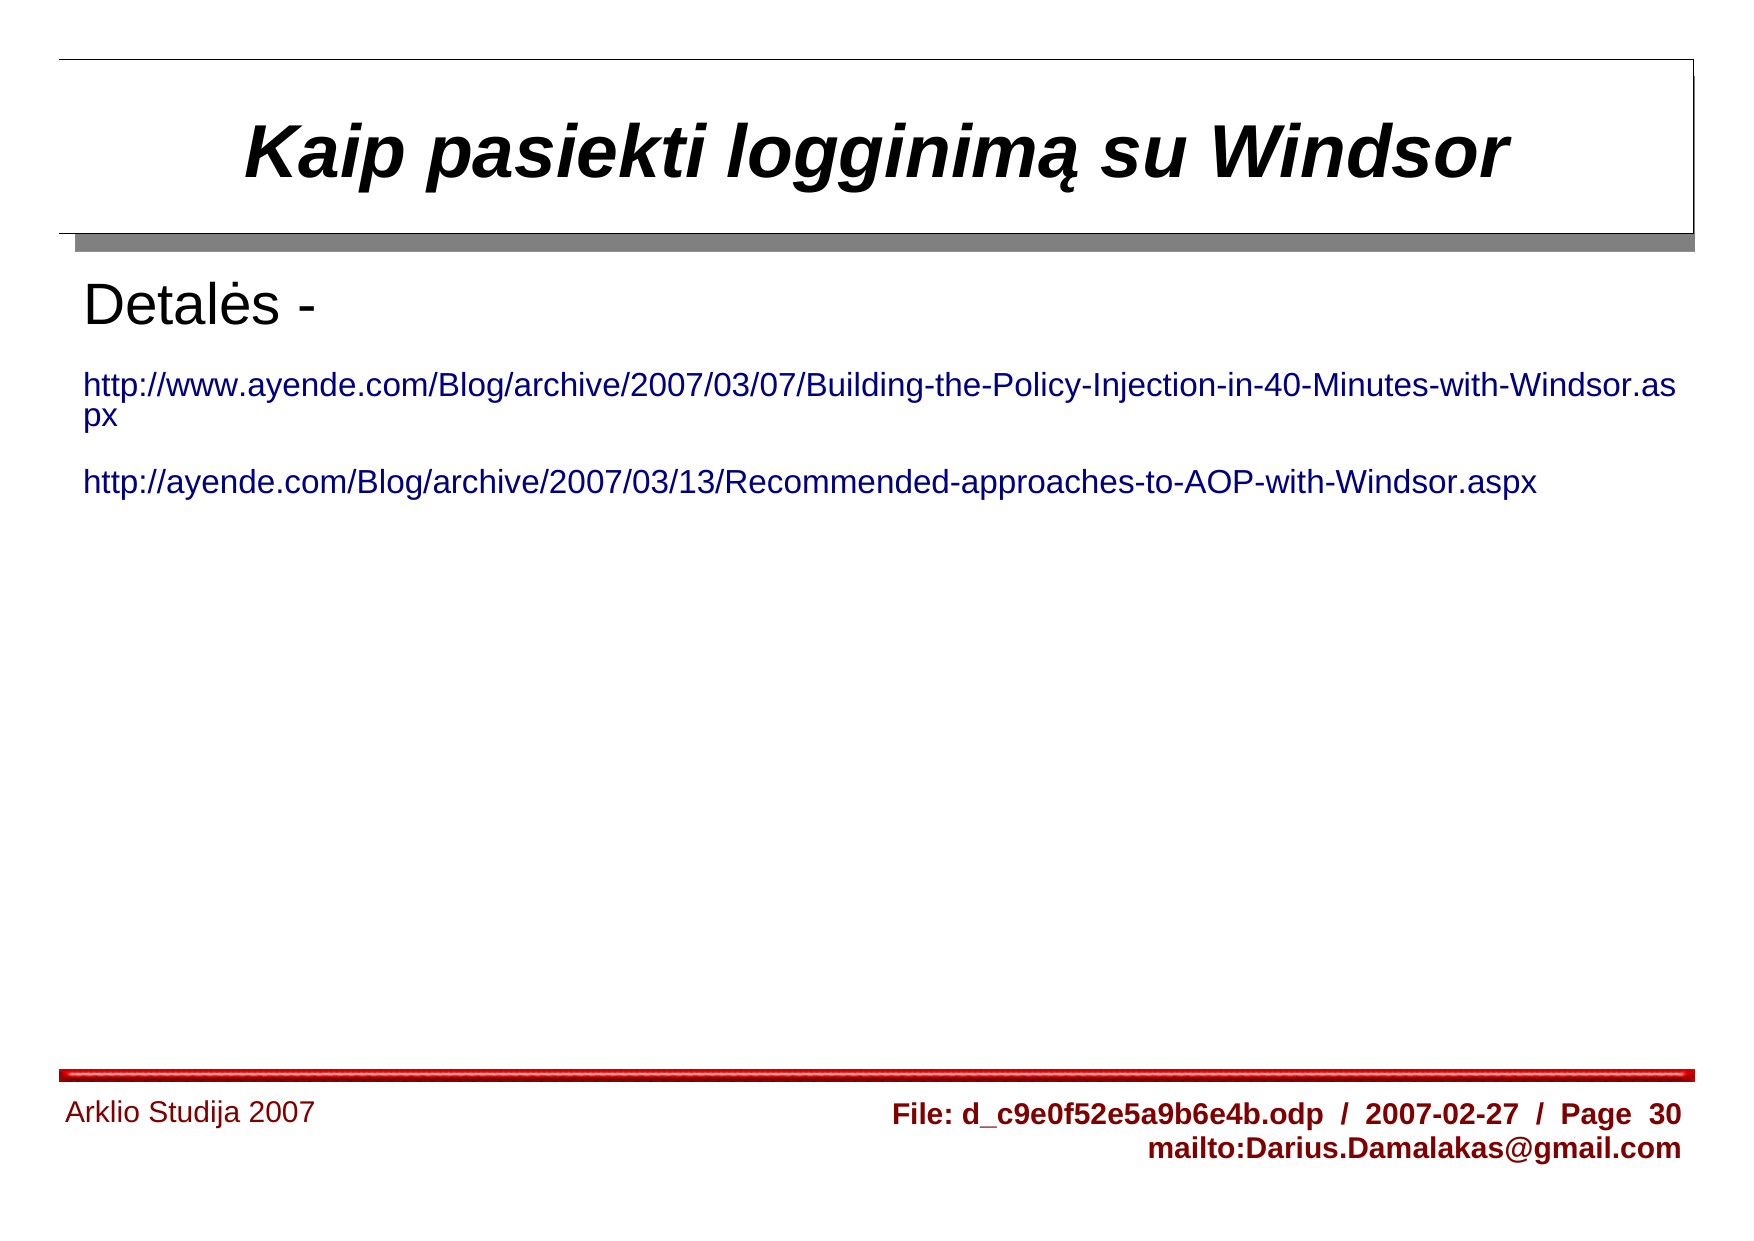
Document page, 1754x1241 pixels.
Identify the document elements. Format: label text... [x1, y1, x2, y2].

list Detalės - http://www.ayende.com/Blog/archive/2007/03/07/Building-the-Policy-Injection-in-40-Minutes-with-Windsor.aspx http://ayende.com/Blog/archive/2007/03/13/Recommended-approaches-to-AOP-with-Windsor.aspx [71, 272, 1695, 1055]
picture [59, 1069, 1695, 1082]
title Kaip pasiekti logginimą su Windsor [59, 59, 1695, 244]
